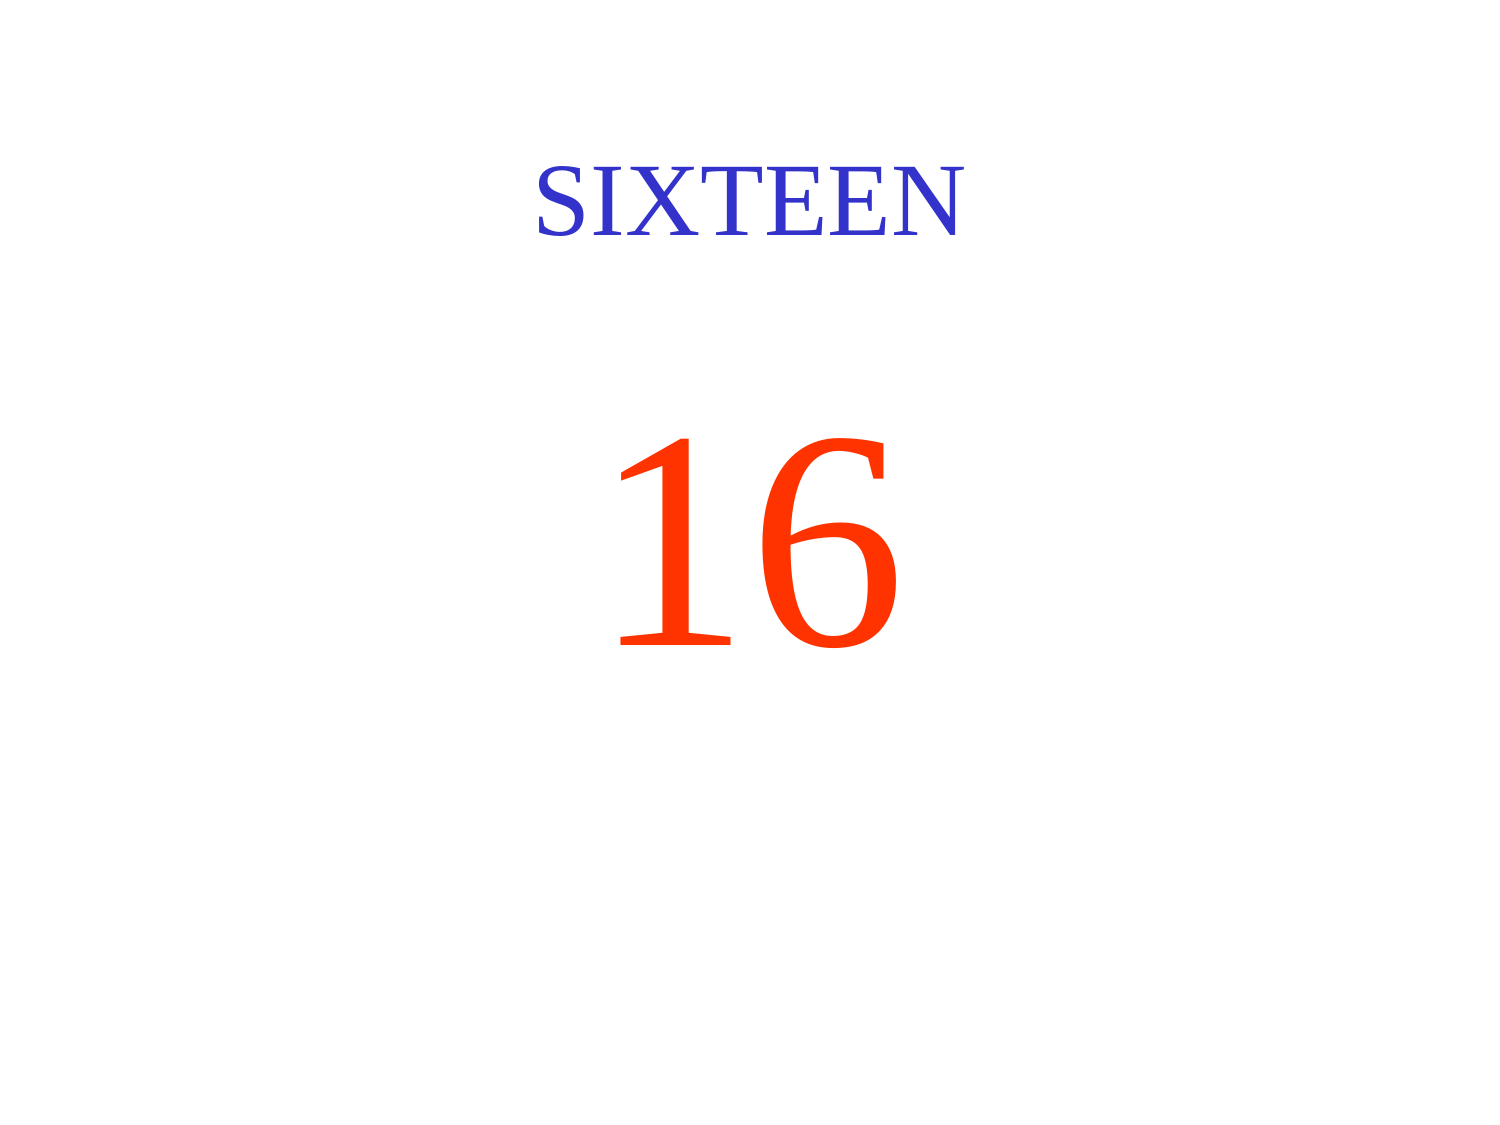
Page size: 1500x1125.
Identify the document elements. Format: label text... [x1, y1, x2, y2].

list 16 [112, 324, 1388, 1000]
title SIXTEEN [112, 99, 1388, 288]
